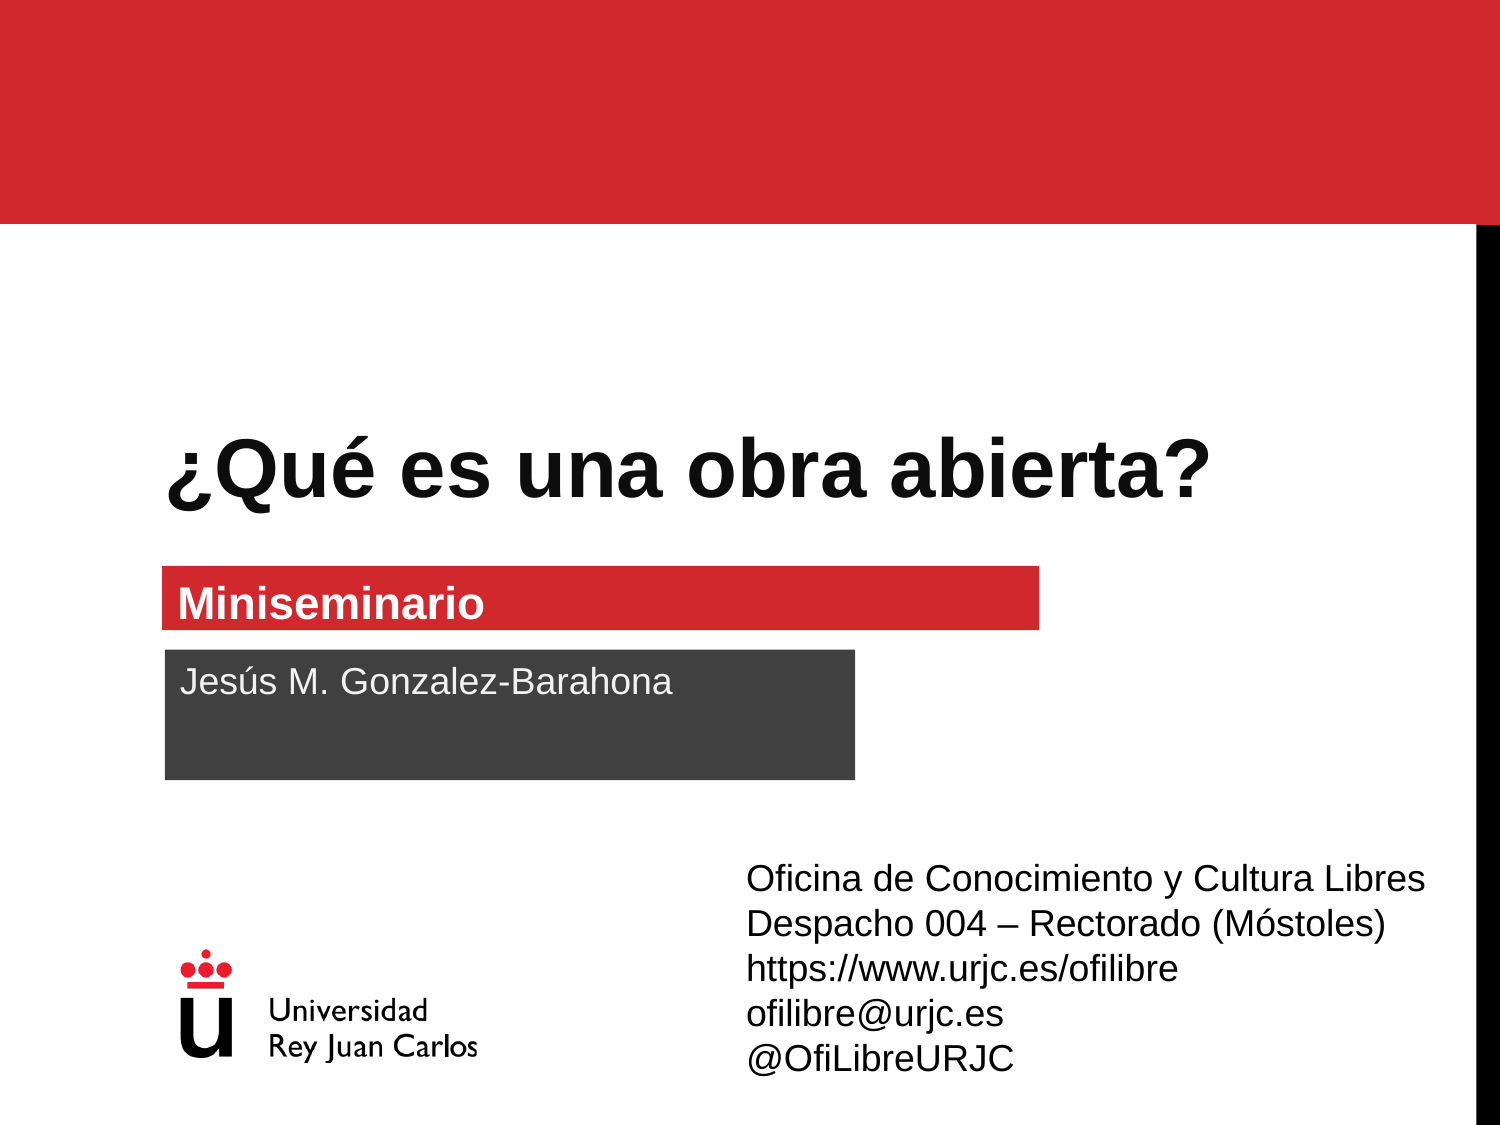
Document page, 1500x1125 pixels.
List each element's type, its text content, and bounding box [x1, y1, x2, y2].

text_box Miniseminario [162, 565, 1040, 631]
text_box Oficina de Conocimiento y Cultura Libres Despacho 004 – Rectorado (Móstoles) https://www.urjc.es/ofilibre ofilibre@urjc.es @OfiLibreURJC [731, 846, 1484, 1087]
text_box Jesús M. Gonzalez-Barahona [164, 649, 856, 781]
text_box ¿Qué es una obra abierta? [149, 179, 1382, 521]
picture [180, 949, 477, 1063]
text_box [0, 0, 1500, 224]
